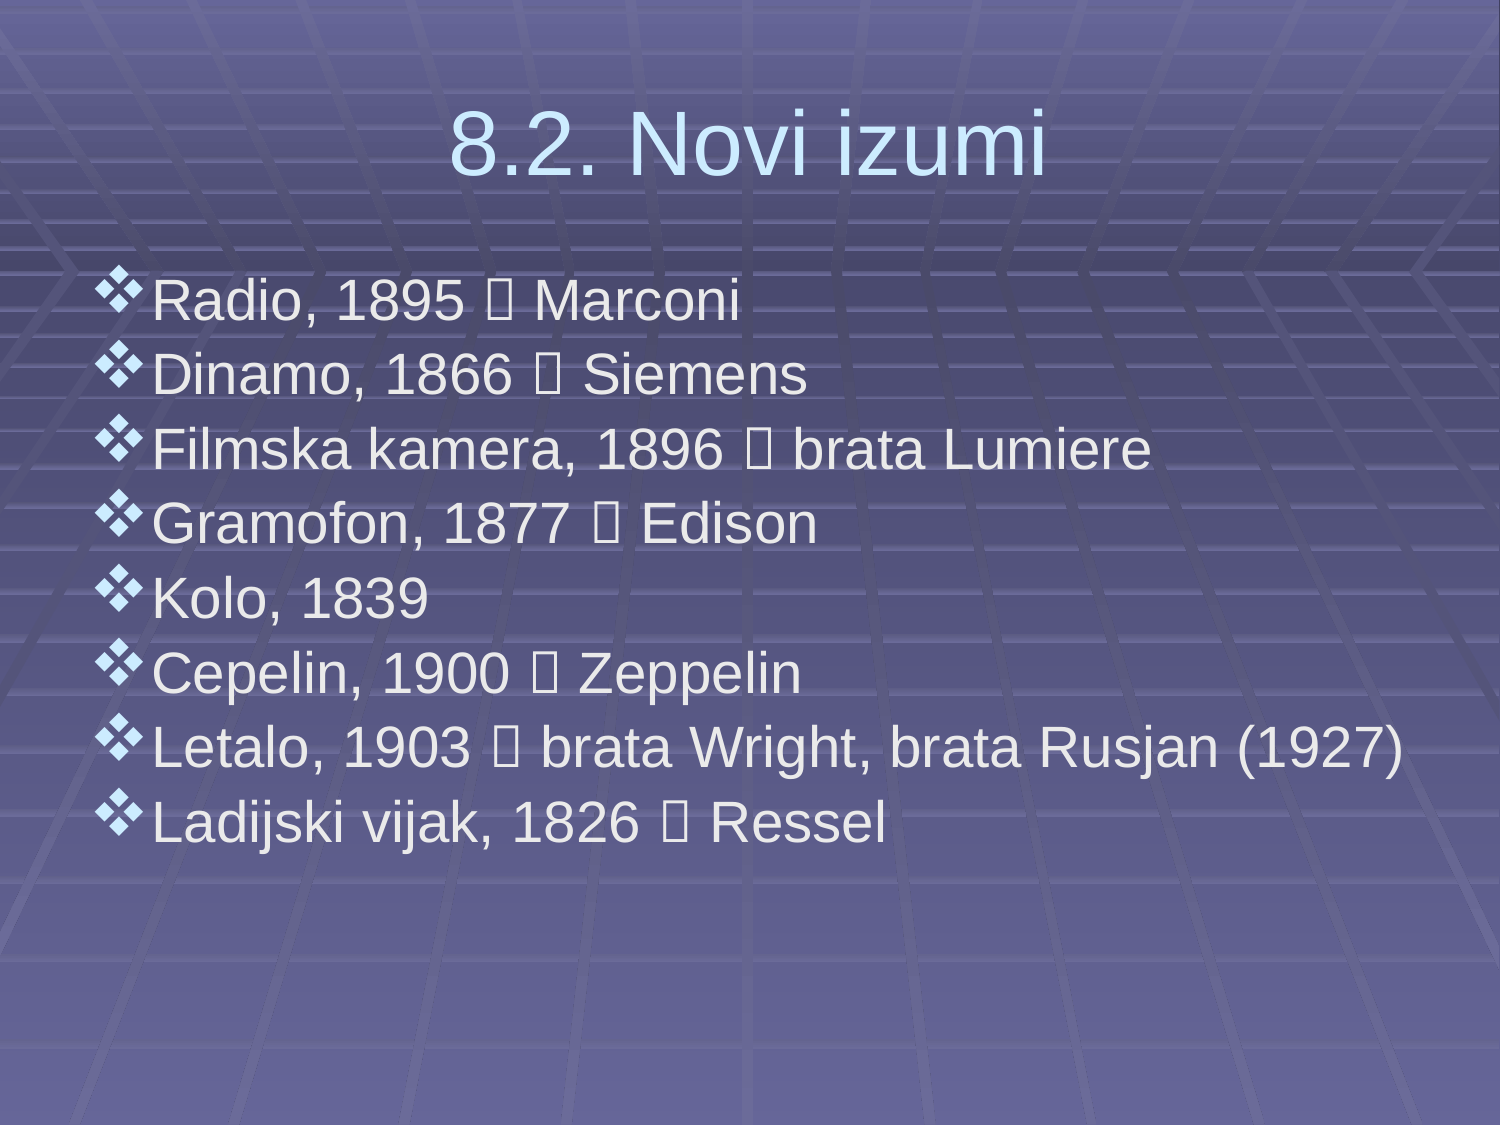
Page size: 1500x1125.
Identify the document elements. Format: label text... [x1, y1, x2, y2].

list Radio, 1895  Marconi Dinamo, 1866  Siemens Filmska kamera, 1896  brata Lumiere Gramofon, 1877  Edison Kolo, 1839 Cepelin, 1900  Zeppelin Letalo, 1903  brata Wright, brata Rusjan (1927) Ladijski vijak, 1826  Ressel [74, 262, 1425, 1000]
title 8.2. Novi izumi [74, 44, 1425, 233]
